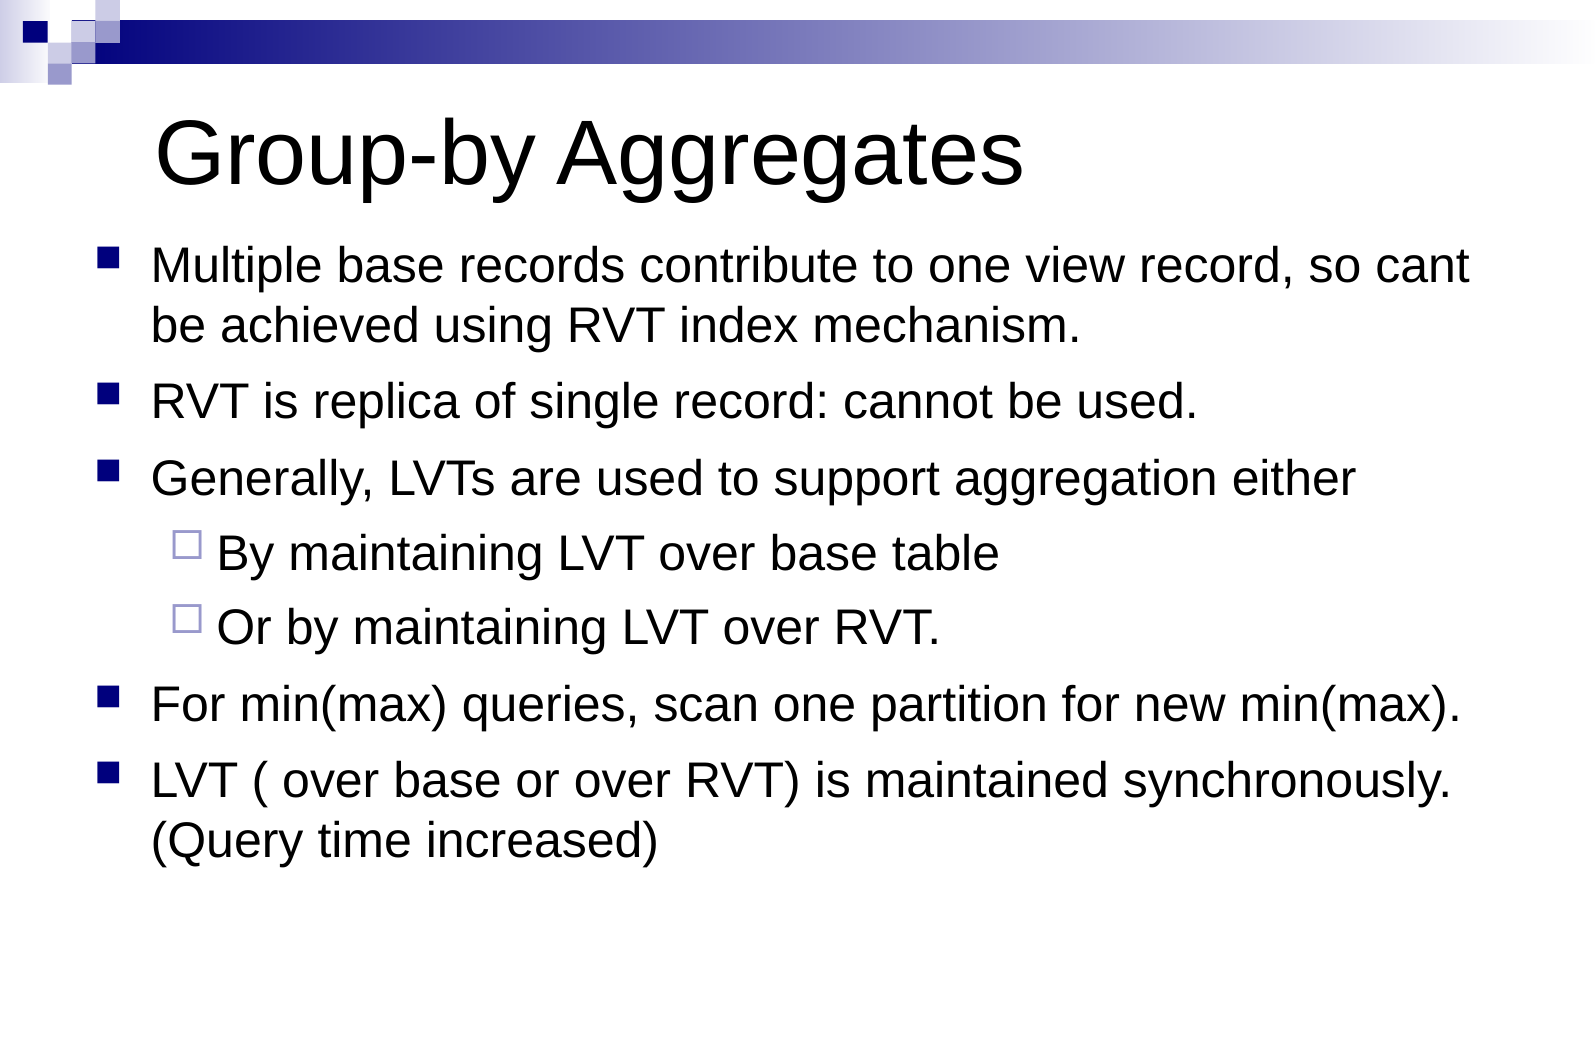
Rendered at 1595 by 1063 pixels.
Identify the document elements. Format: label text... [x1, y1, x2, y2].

list Multiple base records contribute to one view record, so cant be achieved using RVT index mechanism. RVT is replica of single record: cannot be used. Generally, LVTs are used to support aggregation either By maintaining LVT over base table Or by maintaining LVT over RVT. For min(max) queries, scan one partition for new min(max). LVT ( over base or over RVT) is maintained synchronously. (Query time increased) [79, 224, 1515, 1020]
title Group-by Aggregates [113, 75, 1481, 221]
